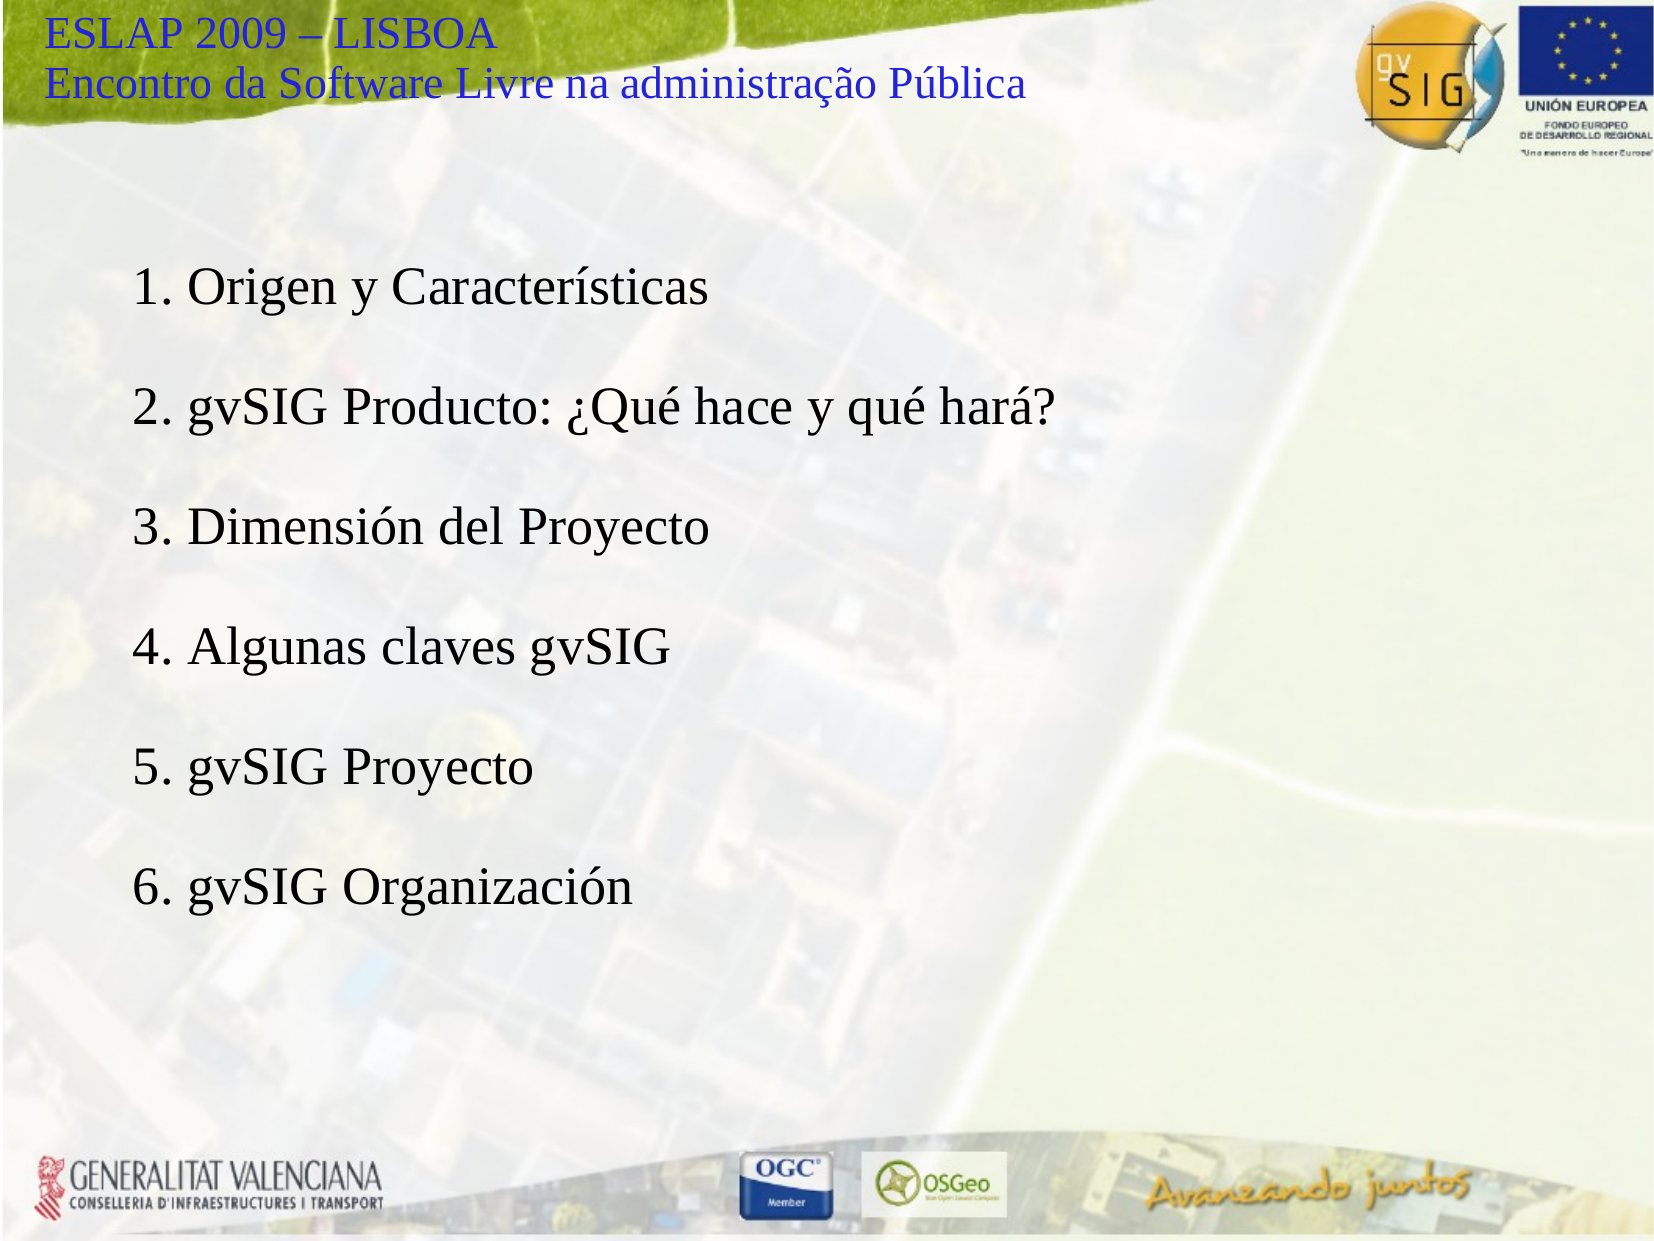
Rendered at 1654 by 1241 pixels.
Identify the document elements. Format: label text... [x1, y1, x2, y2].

picture [2, 0, 1654, 1241]
text_box 1. Origen y Características 2. gvSIG Producto: ¿Qué hace y qué hará? 3. Dimensión del Proyecto 4. Algunas claves gvSIG 5. gvSIG Proyecto 6. gvSIG Organización [118, 206, 1595, 1166]
